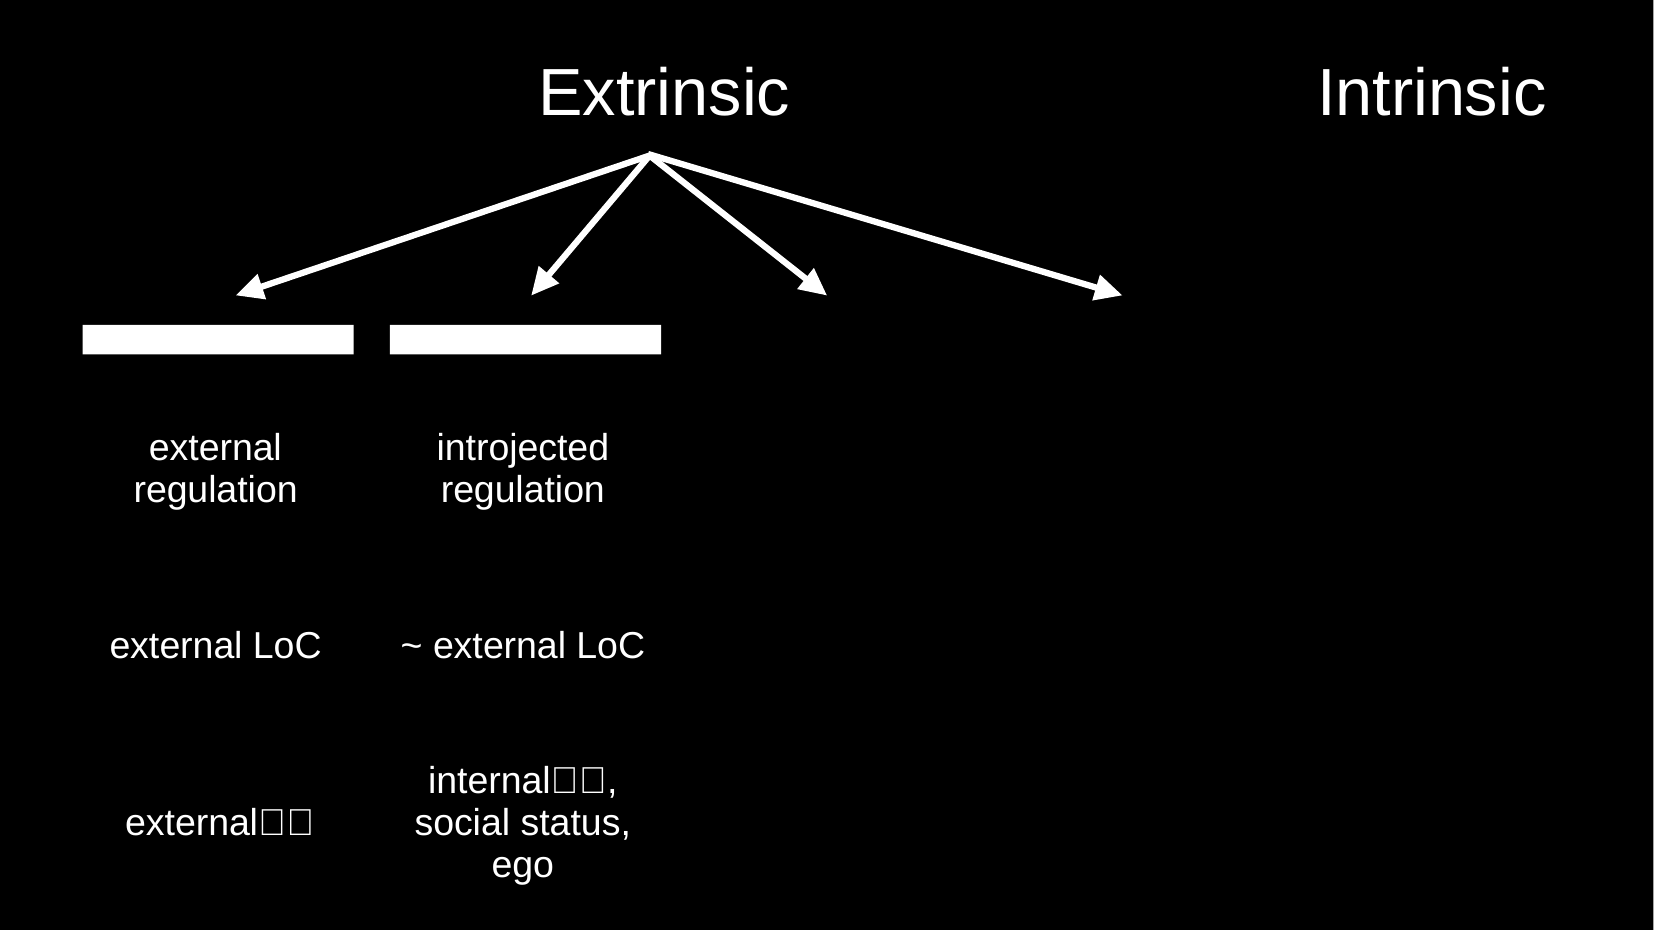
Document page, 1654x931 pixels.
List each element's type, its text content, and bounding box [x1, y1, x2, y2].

list external LoC [82, 582, 349, 709]
list ~ external LoC [390, 582, 656, 709]
list Intrinsic [1299, 29, 1565, 156]
list external🥕🏒 [87, 759, 353, 886]
list internal🥕🏒, social status, ego [390, 759, 656, 886]
text_box [389, 324, 662, 355]
list Extrinsic [531, 29, 798, 156]
list introjected regulation [390, 405, 656, 532]
list external regulation [82, 405, 349, 532]
text_box [82, 324, 354, 355]
